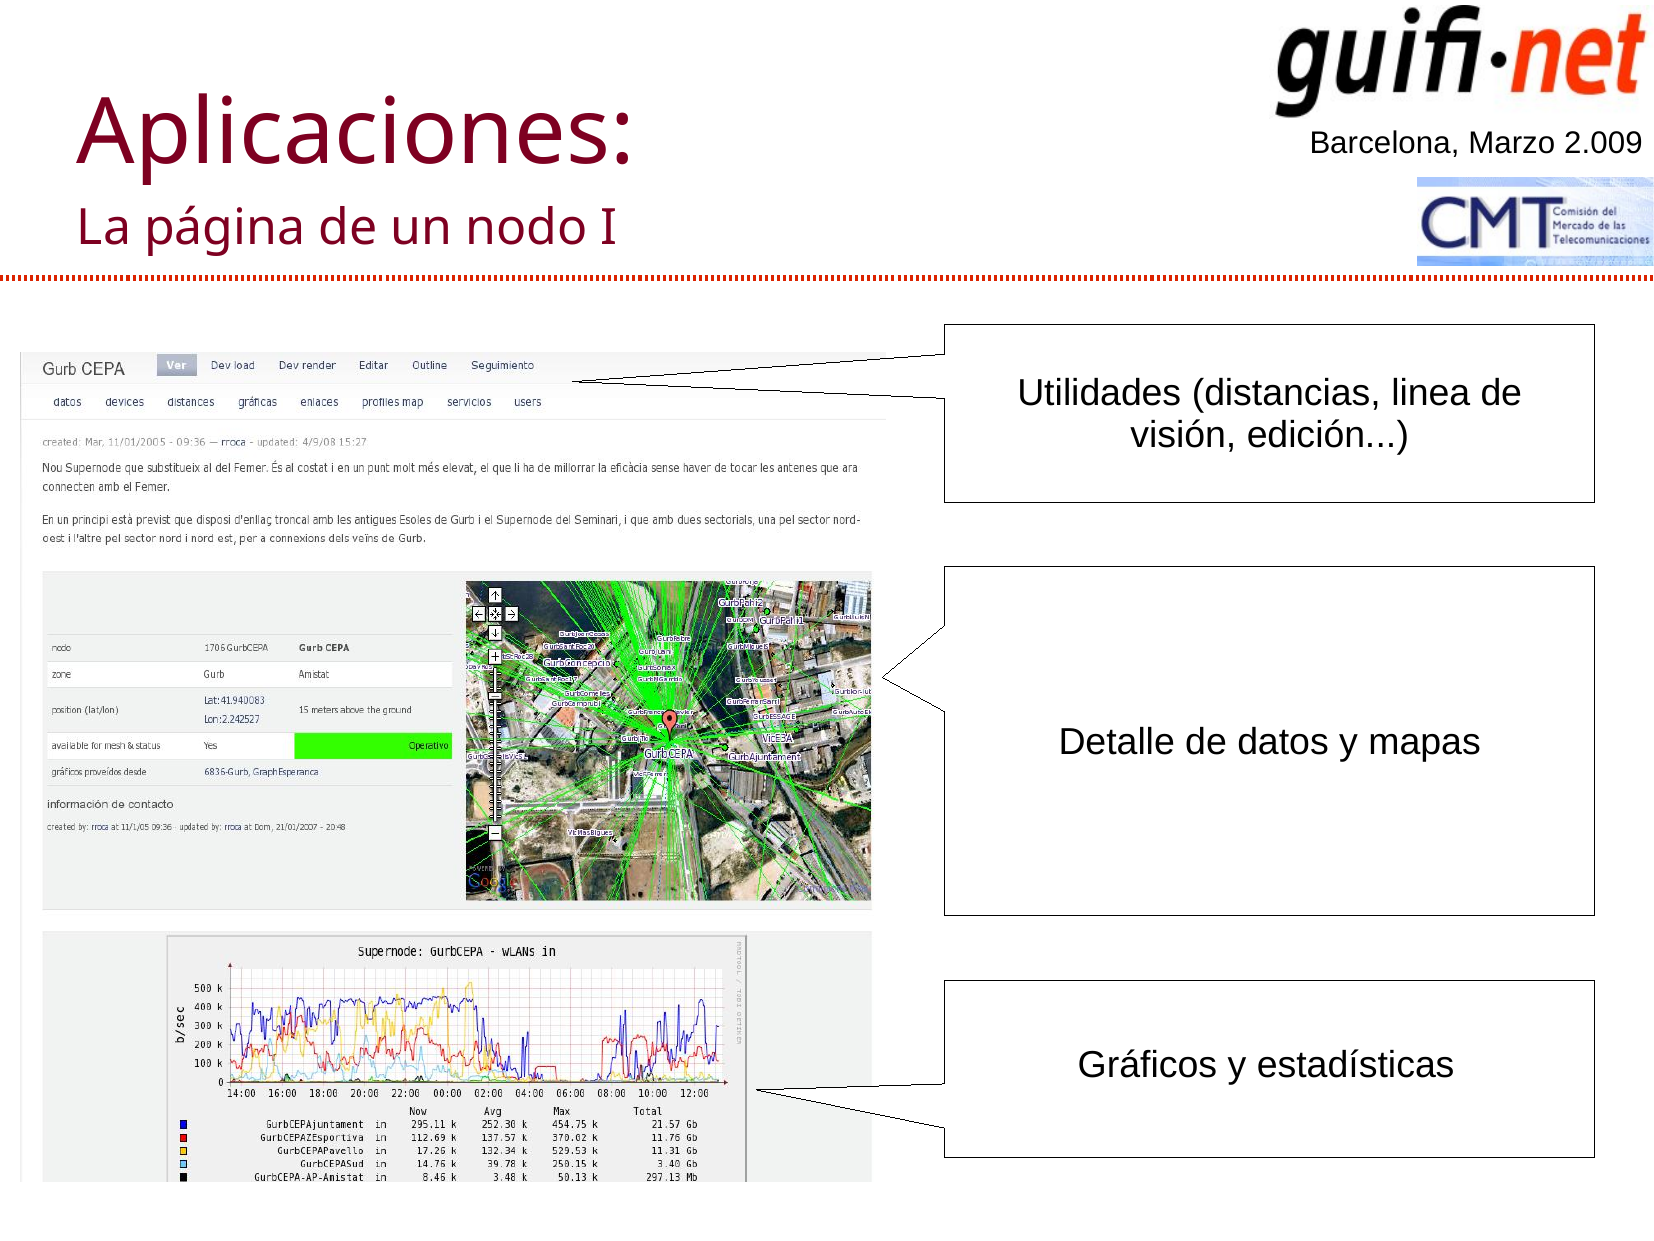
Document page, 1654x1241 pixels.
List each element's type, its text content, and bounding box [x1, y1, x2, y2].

text_box [756, 980, 1595, 1158]
picture [1417, 177, 1654, 266]
picture [20, 352, 886, 1182]
text_box Detalle de datos y mapas [882, 566, 1595, 916]
title Aplicaciones: La página de un nodo I [76, 59, 1093, 267]
text_box Utilidades (distancias, linea de visión, edición...) [572, 324, 1595, 503]
text_box Gráficos y estadísticas [1062, 1035, 1469, 1093]
picture [1269, 5, 1654, 119]
